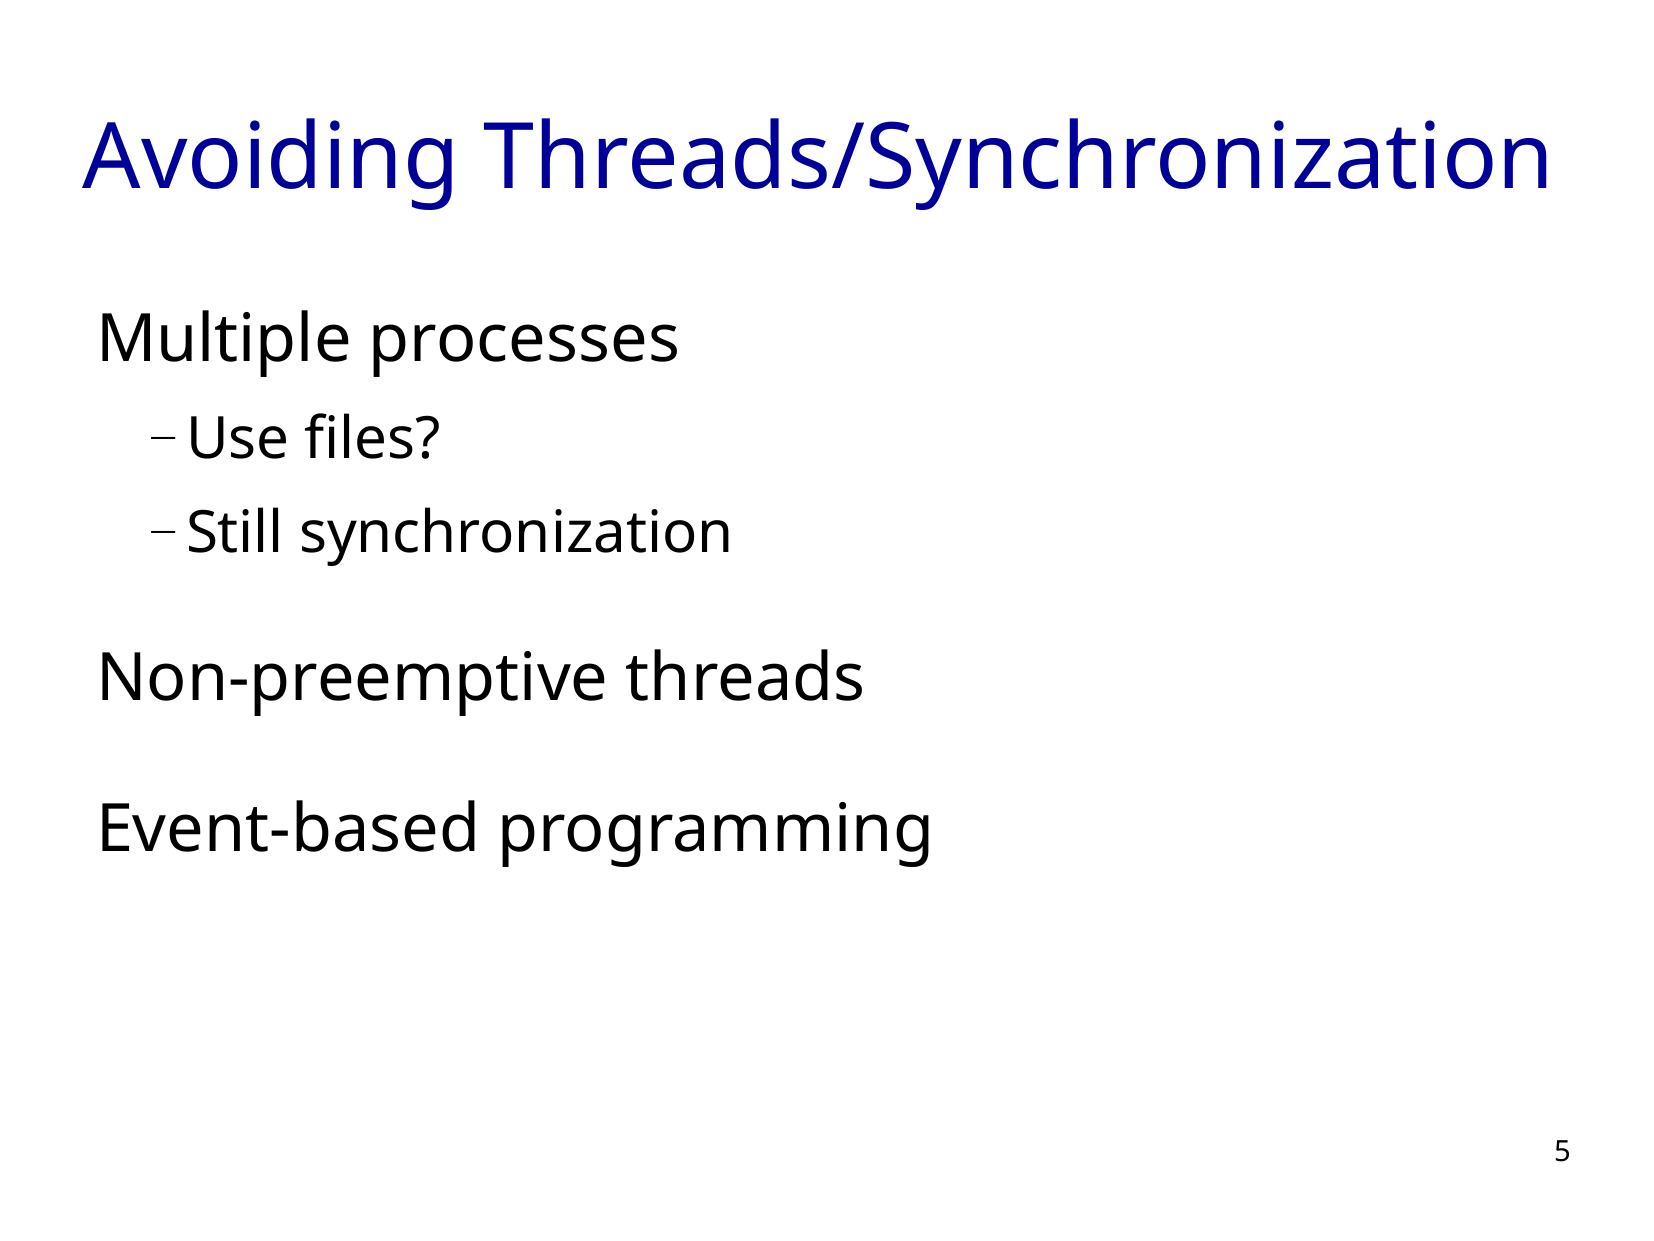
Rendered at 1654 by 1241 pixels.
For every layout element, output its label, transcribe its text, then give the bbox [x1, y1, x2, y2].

title Avoiding Threads/Synchronization [82, 49, 1571, 257]
list Multiple processes Use files? Still synchronization Non-preemptive threads Event-based programming [60, 290, 1571, 1096]
